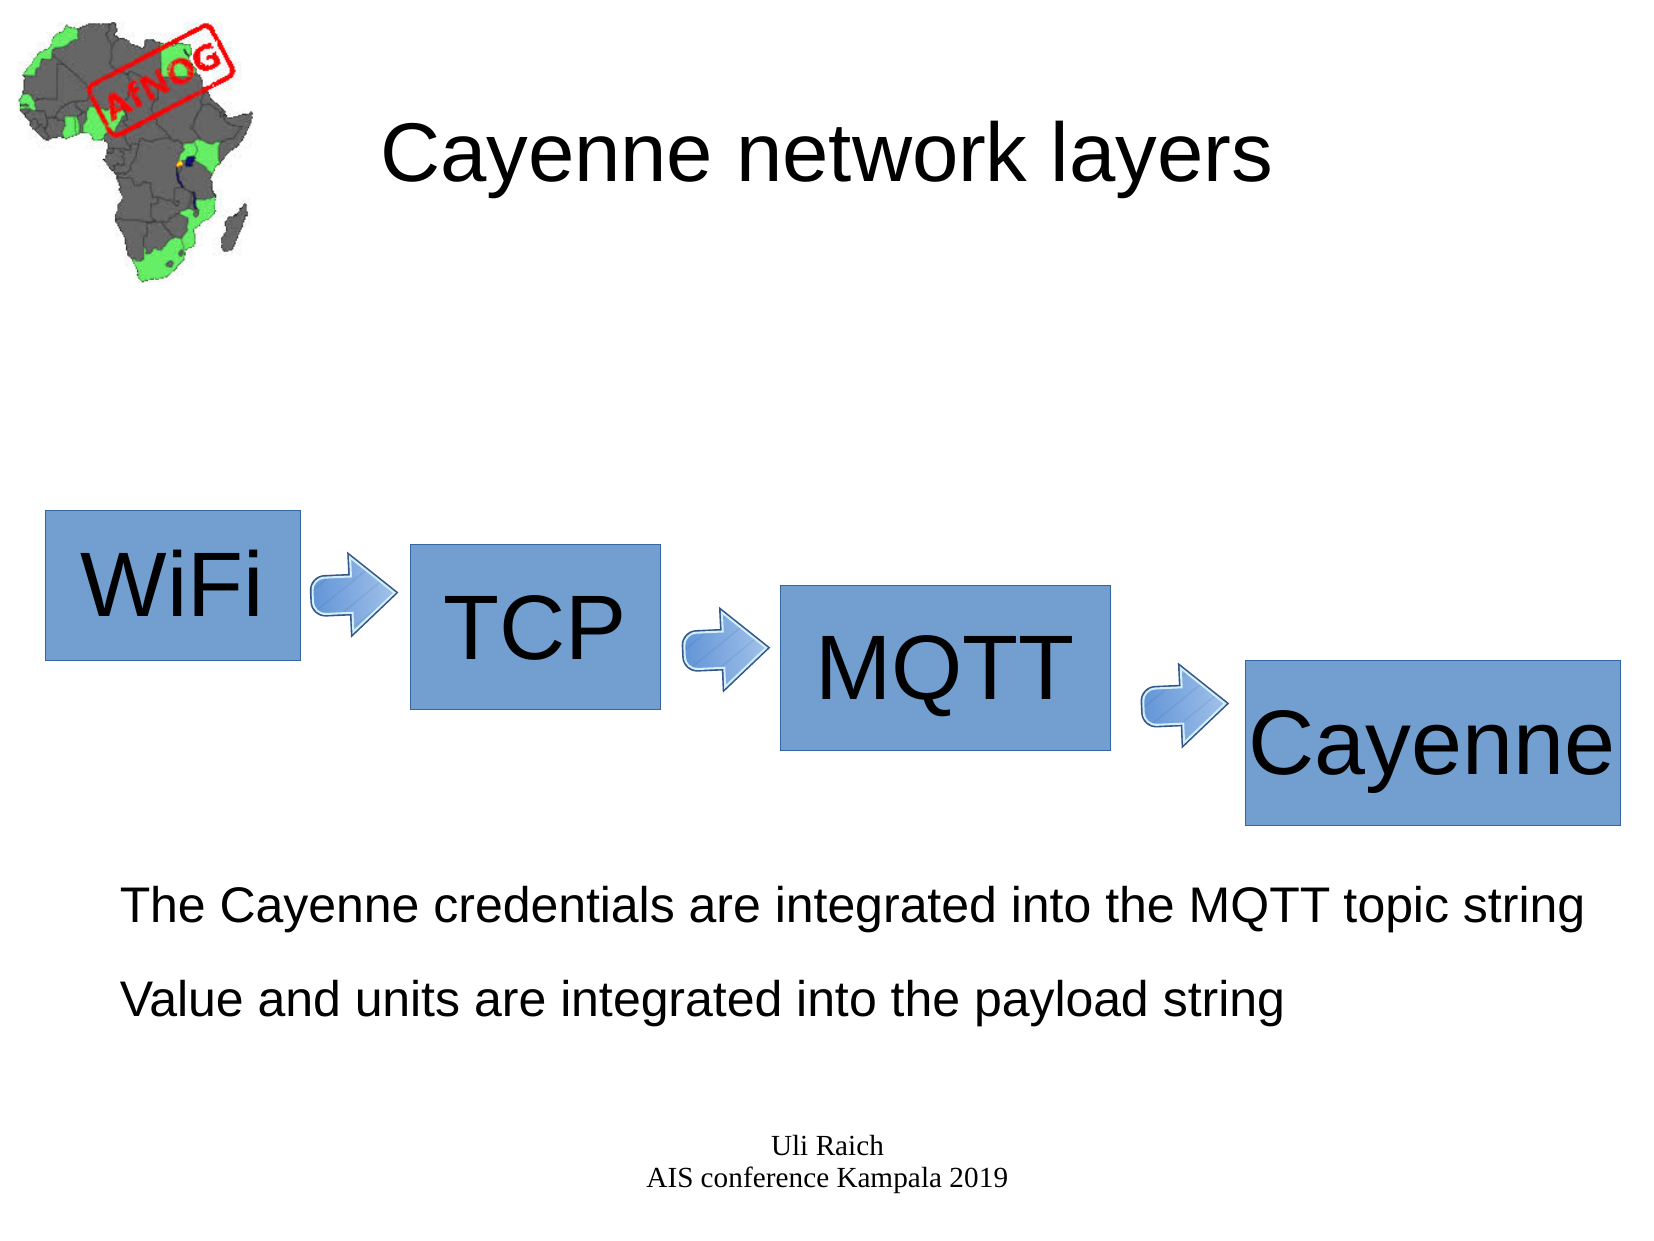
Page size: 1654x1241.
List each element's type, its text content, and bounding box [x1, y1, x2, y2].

title Cayenne network layers [82, 49, 1571, 257]
text_box Cayenne [1245, 660, 1621, 826]
text_box TCP [410, 544, 661, 710]
picture [1133, 655, 1236, 756]
picture [9, 0, 259, 291]
picture [303, 544, 406, 646]
text_box The Cayenne credentials are integrated into the MQTT topic string Value and units are integrated into the payload string [105, 870, 1602, 1044]
text_box WiFi [45, 510, 301, 661]
text_box MQTT [780, 585, 1111, 751]
picture [675, 600, 777, 701]
